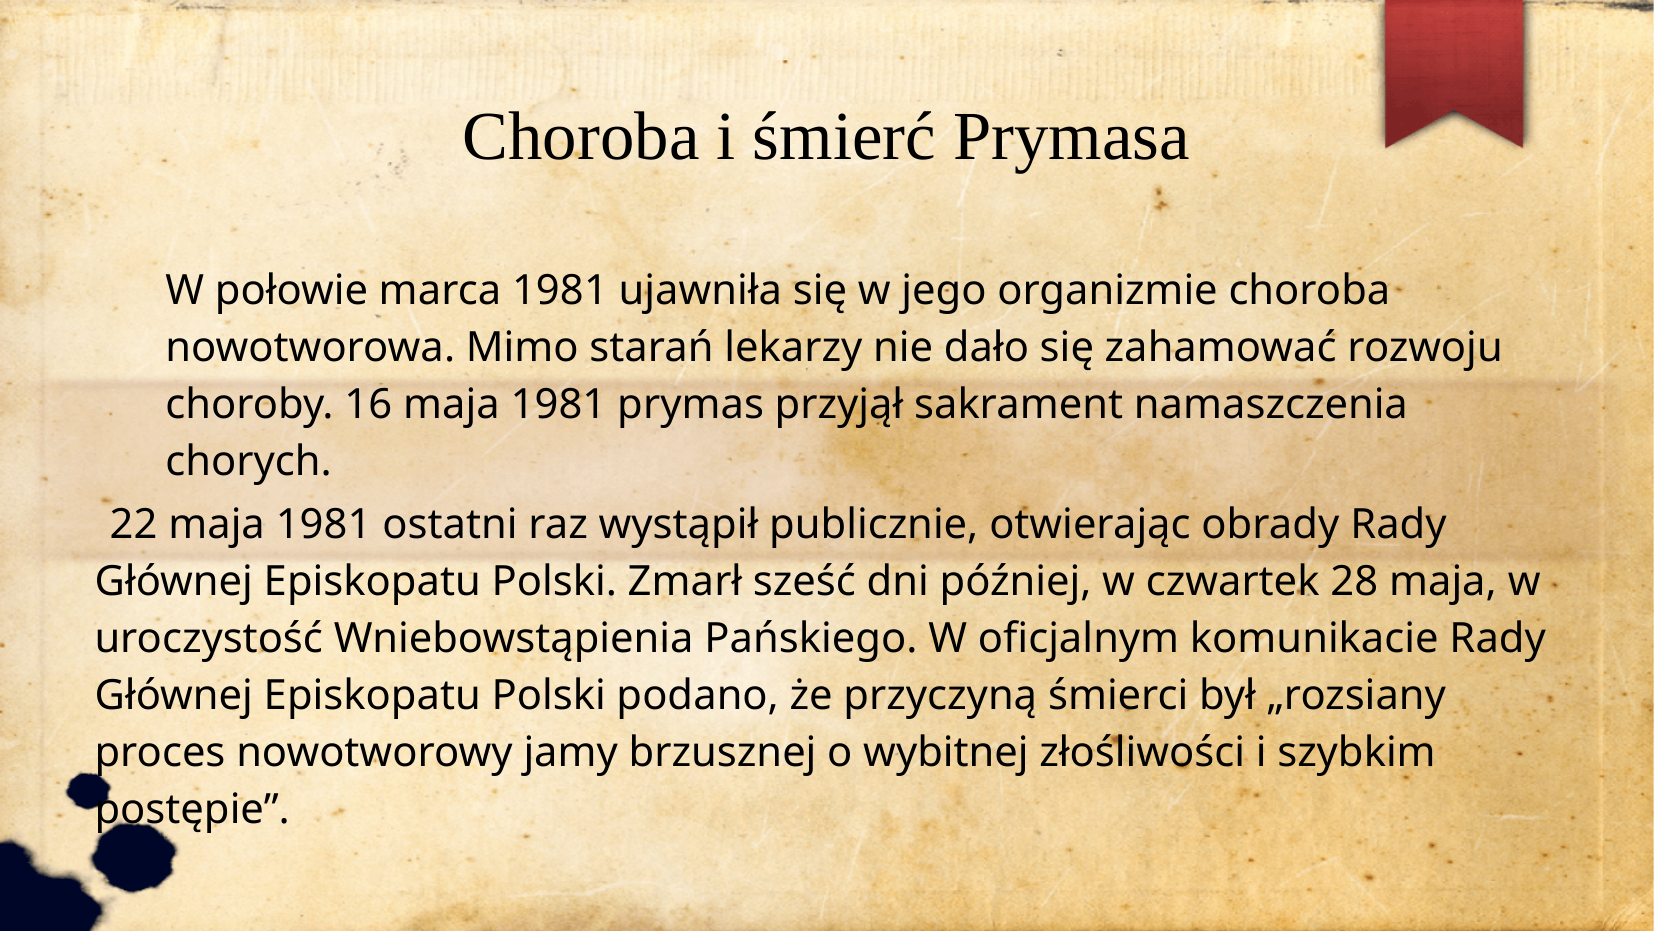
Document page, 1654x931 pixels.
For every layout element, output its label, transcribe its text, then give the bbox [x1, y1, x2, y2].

picture [0, 0, 1654, 931]
title Choroba i śmierć Prymasa [82, 59, 1571, 215]
subtitle W połowie marca 1981 ujawniła się w jego organizmie choroba nowotworowa. Mimo starań lekarzy nie dało się zahamować rozwoju choroby. 16 maja 1981 prymas przyjął sakrament namaszczenia chorych. 22 maja 1981 ostatni raz wystąpił publicznie, otwierając obrady Rady Głównej Episkopatu Polski. Zmarł sześć dni później, w czwartek 28 maja, w uroczystość Wniebowstąpienia Pańskiego. W oficjalnym komunikacie Rady Głównej Episkopatu Polski podano, że przyczyną śmierci był „rozsiany proces nowotworowy jamy brzusznej o wybitnej złośliwości i szybkim postępie”. [94, 259, 1583, 800]
